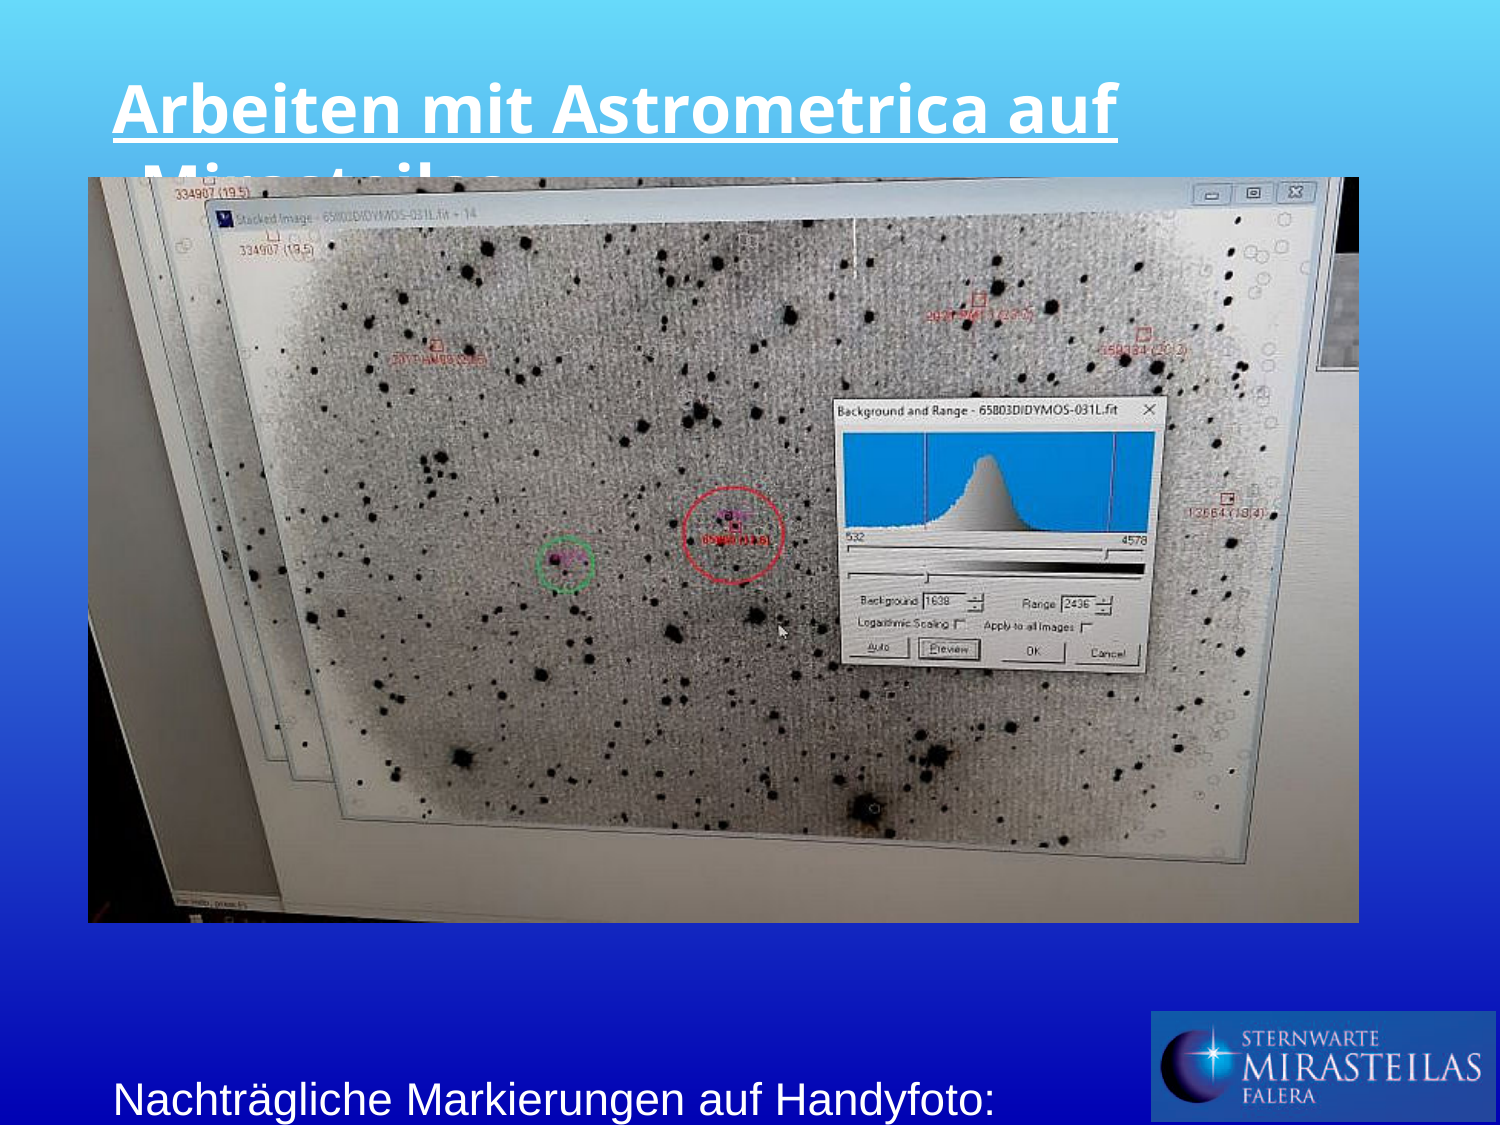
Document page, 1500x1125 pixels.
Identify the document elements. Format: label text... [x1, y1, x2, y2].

picture [88, 177, 1359, 923]
text_box Arbeiten mit Astrometrica auf Mirasteilas Nachträgliche Markierungen auf Handyfoto: Bekanntes Objekt Didymos neues Objekt Fale999 [82, 59, 1418, 686]
picture [1151, 1011, 1496, 1122]
